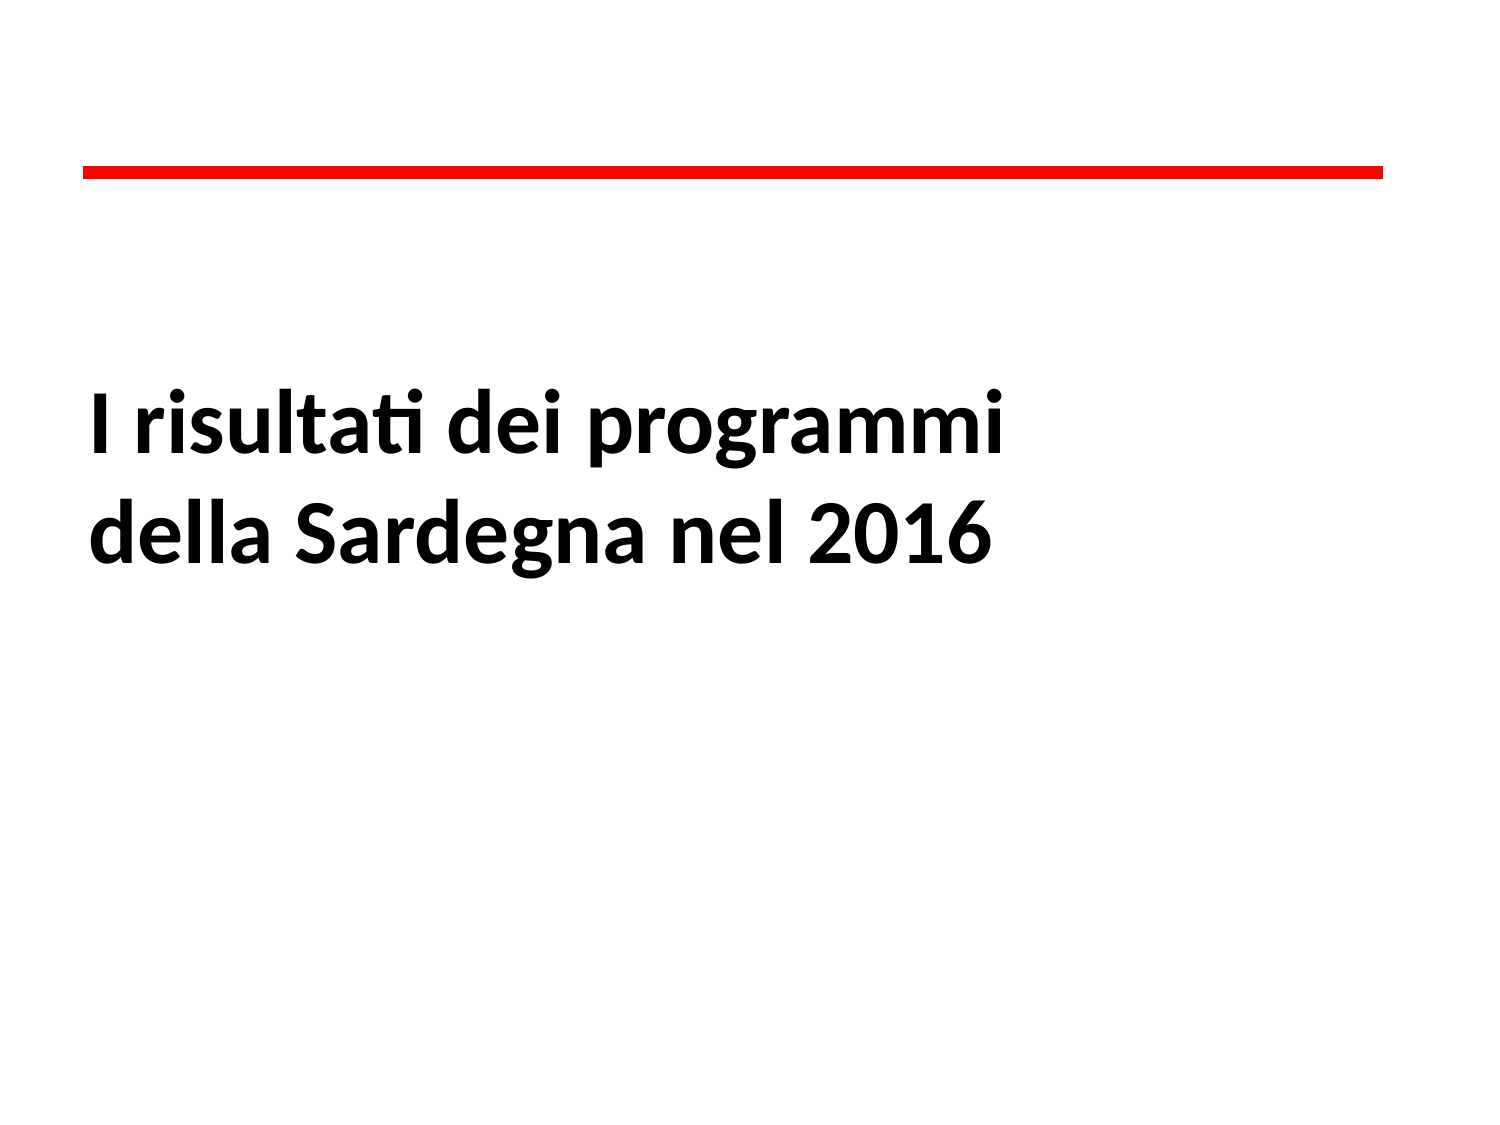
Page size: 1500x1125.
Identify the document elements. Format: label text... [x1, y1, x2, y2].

text_box I risultati dei programmi della Sardegna nel 2016 [88, 361, 1377, 851]
